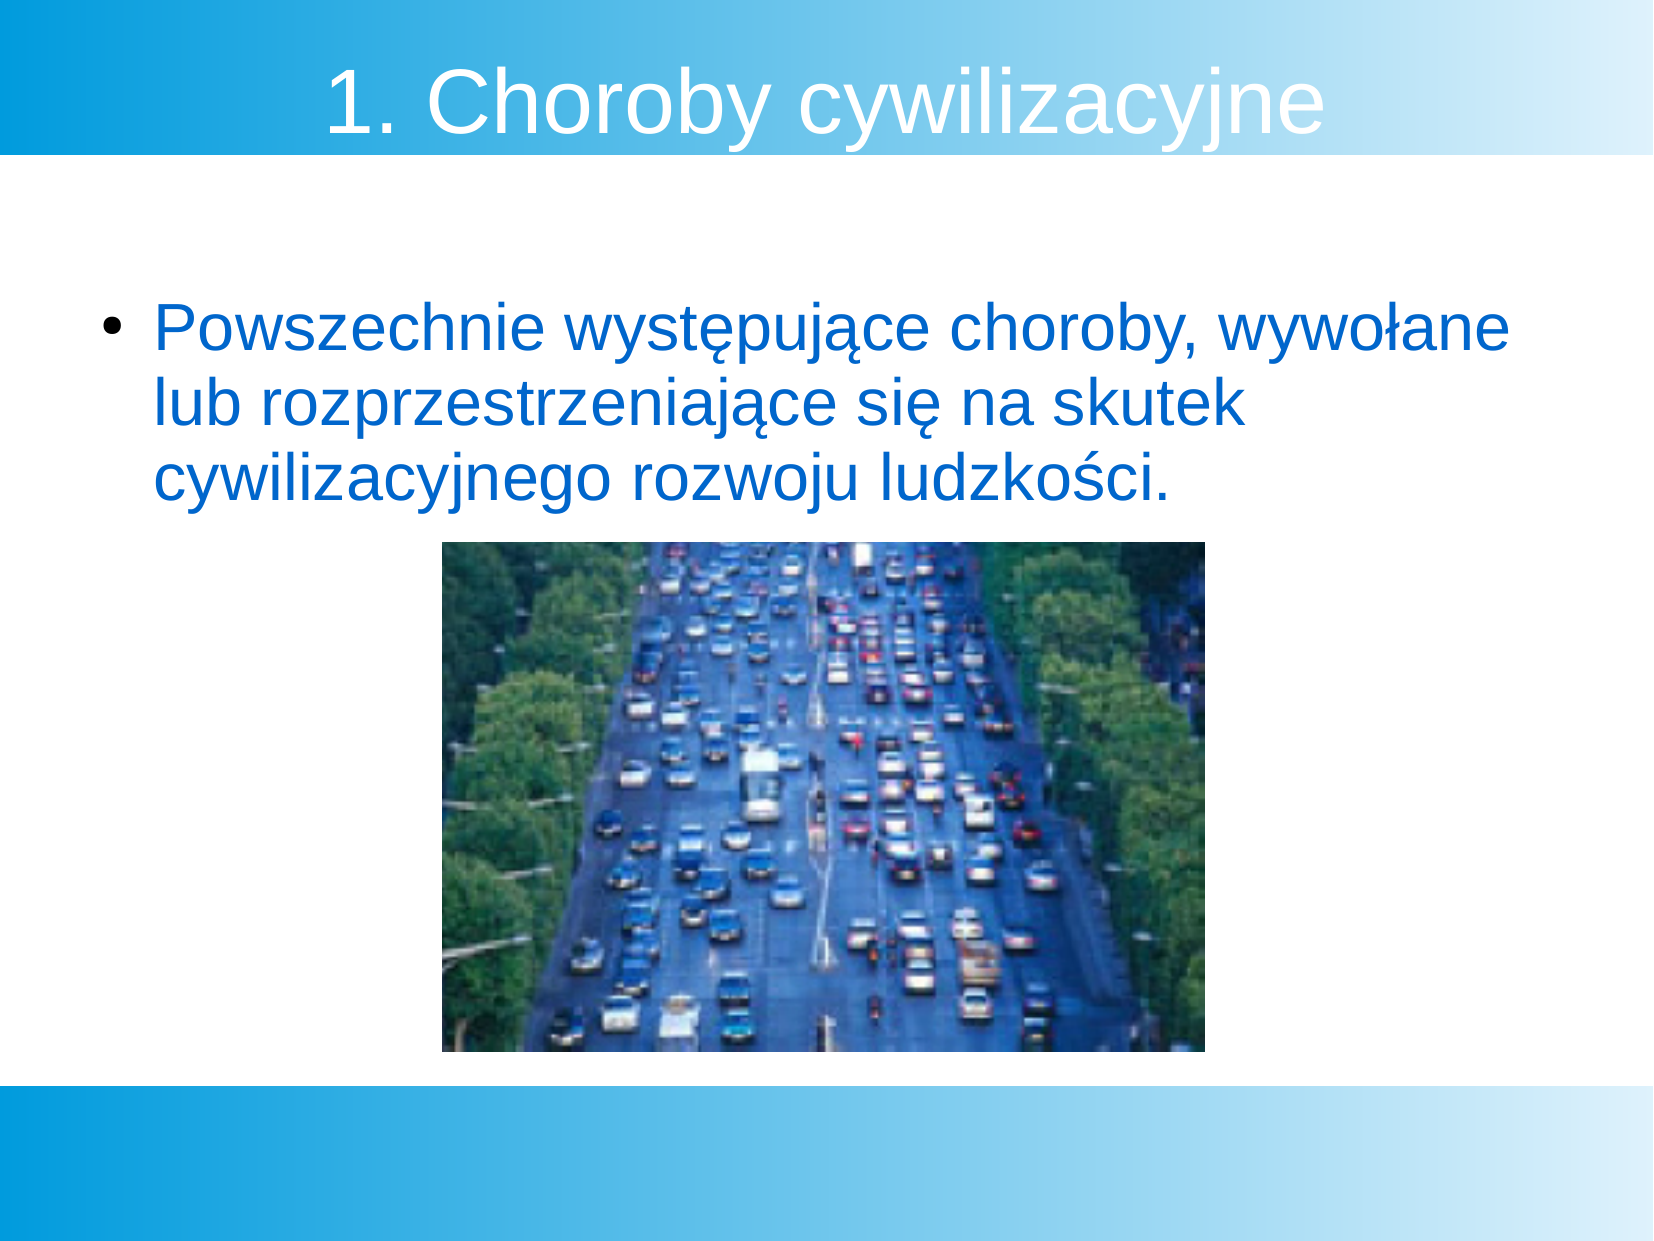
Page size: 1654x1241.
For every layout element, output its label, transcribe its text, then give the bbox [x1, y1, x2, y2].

picture [442, 542, 1205, 1052]
title 1. Choroby cywilizacyjne [82, 49, 1571, 155]
list Powszechnie występujące choroby, wywołane lub rozprzestrzeniające się na skutek cywilizacyjnego rozwoju ludzkości. [82, 290, 1571, 1010]
